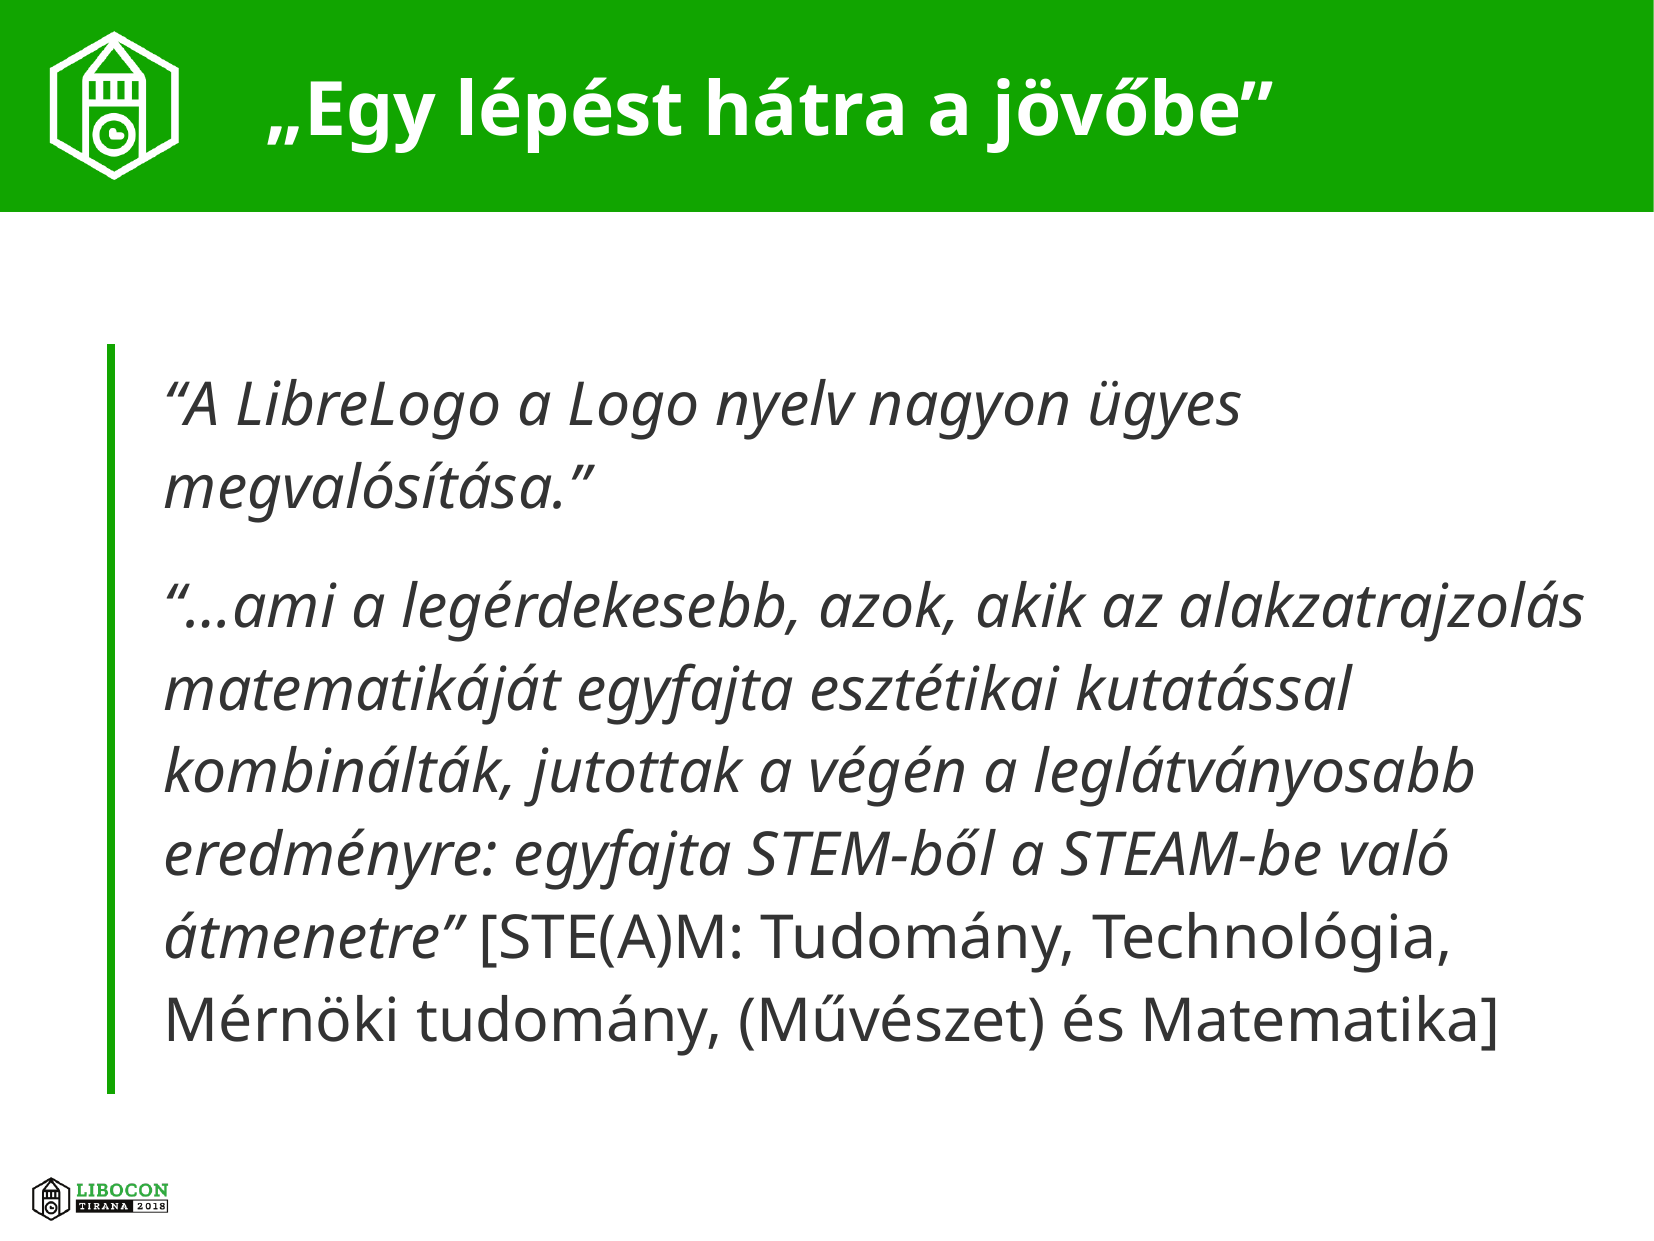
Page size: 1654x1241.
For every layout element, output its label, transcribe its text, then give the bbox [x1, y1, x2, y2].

list “A LibreLogo a Logo nyelv nagyon ügyes megvalósítása.” “…ami a legérdekesebb, azok, akik az alakzatrajzolás matematikáját egyfajta esztétikai kutatással kombinálták, jutottak a végén a leglátványosabb eredményre: egyfajta STEM-ből a STEAM-be való átmenetre” [STE(A)M: Tudomány, Technológia, Mérnöki tudomány, (Művészet) és Matematika] [163, 360, 1591, 1081]
picture [0, 0, 1654, 1241]
title „Egy lépést hátra a jövőbe” [265, 0, 1654, 223]
